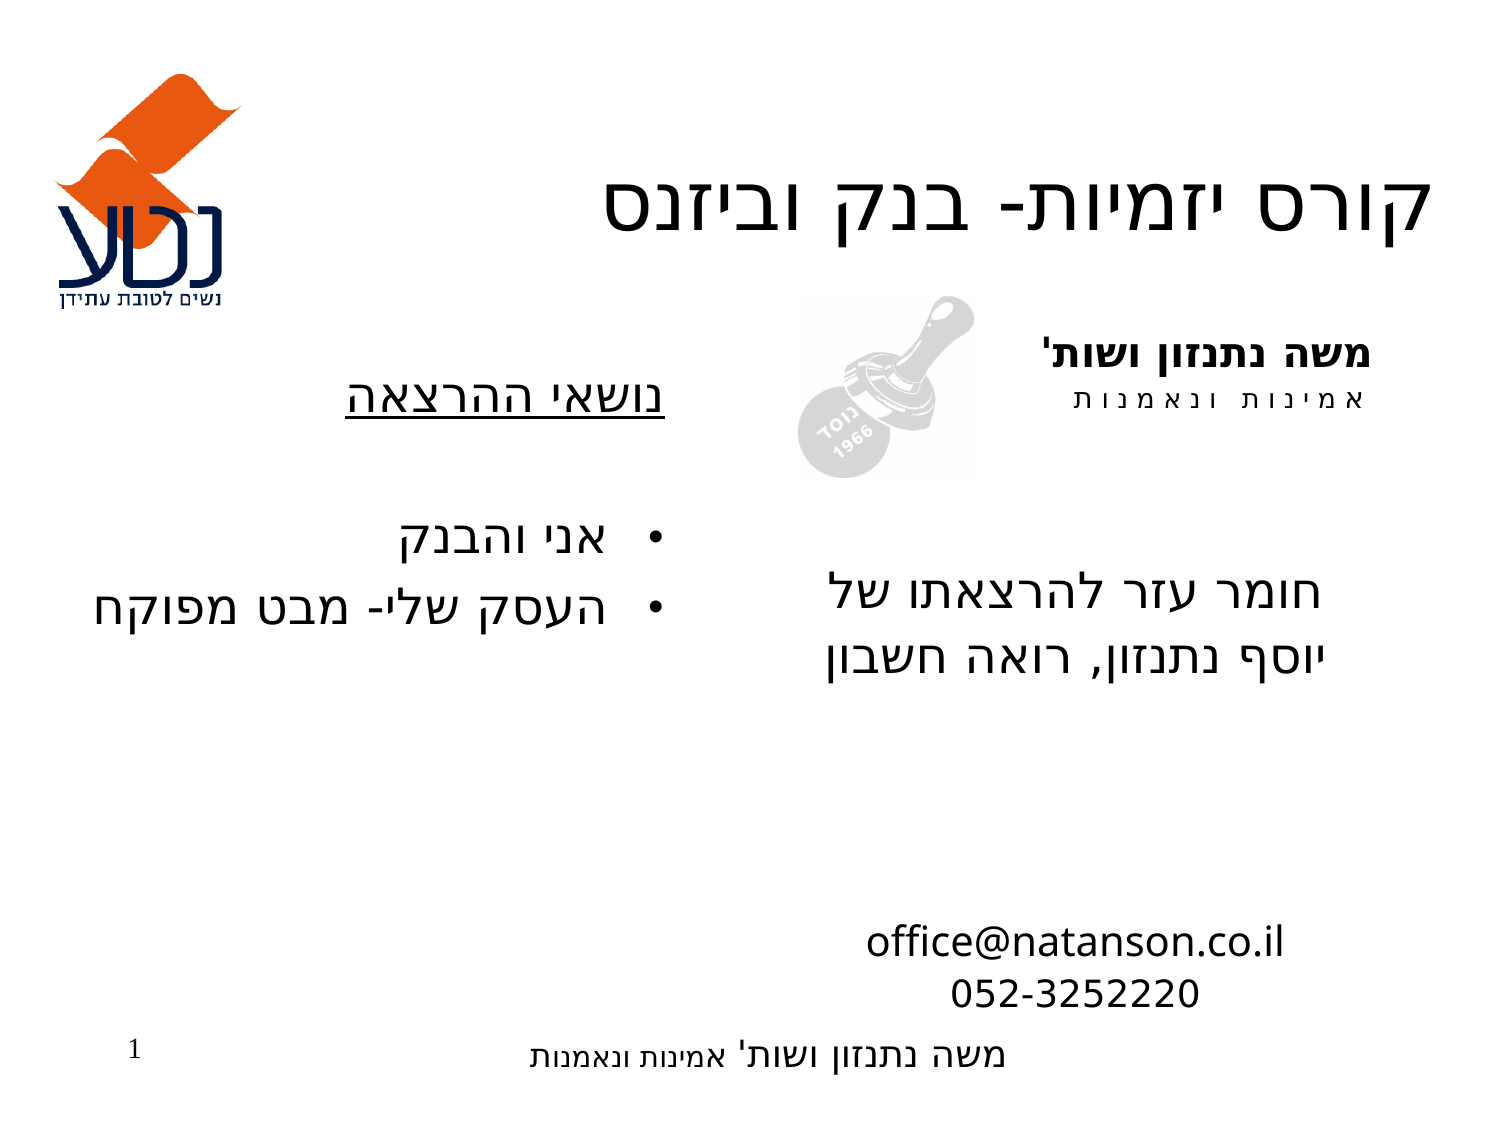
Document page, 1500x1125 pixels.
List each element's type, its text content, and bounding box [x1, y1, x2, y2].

title קורס יזמיות- בנק וביזנס [266, 107, 1453, 296]
list משה נתנזון ושות' א מ י נ ו ת ו נ א מ נ ו ת חומר עזר להרצאתו של יוסף נתנזון, רואה חשבון office@natanson.co.il 052-3252220 [762, 324, 1388, 1000]
picture [34, 58, 266, 325]
list נושאי ההרצאה אני והבנק העסק שלי- מבט מפוקח [54, 358, 680, 1034]
picture [797, 295, 975, 478]
